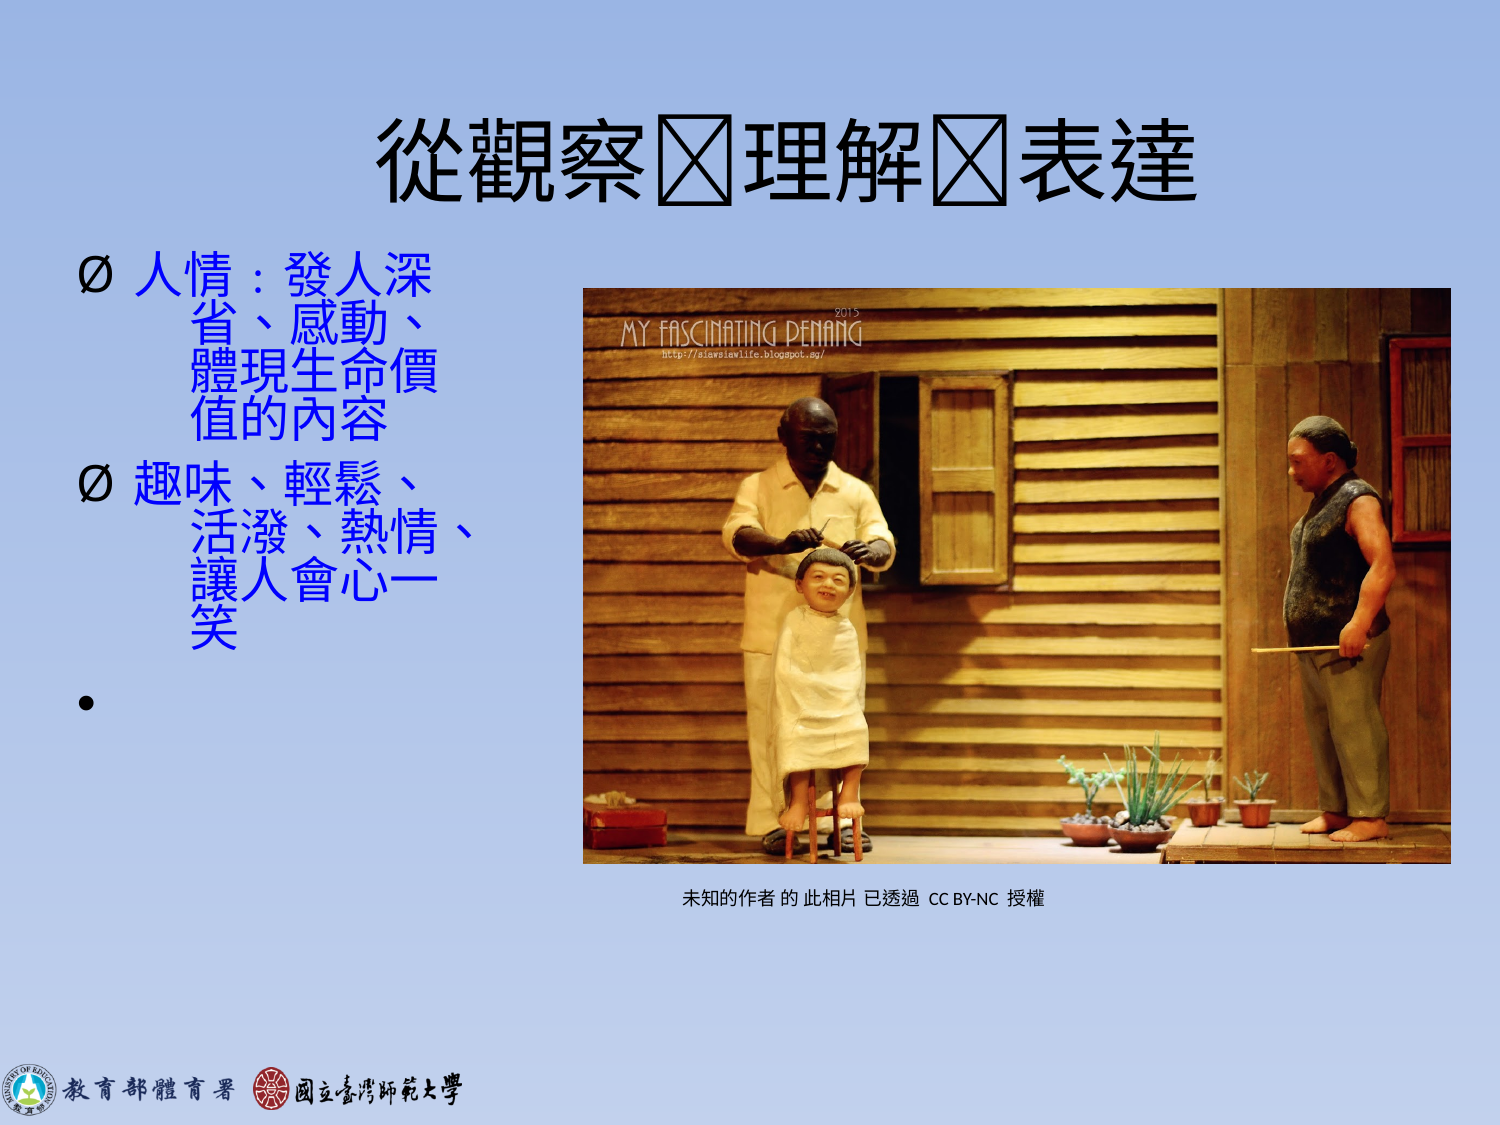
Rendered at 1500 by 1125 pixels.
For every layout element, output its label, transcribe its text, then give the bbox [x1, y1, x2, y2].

picture [583, 288, 1451, 864]
title 從觀察理解表達 [150, 83, 1426, 234]
list 人情﹕發人深省、感動、體現生命價值的內容 趣味、輕鬆、活潑、熱情、讓人會心一笑 [61, 247, 483, 975]
text_box 未知的作者 的 此相片 已透過 CC BY-NC 授權 [667, 879, 1451, 917]
